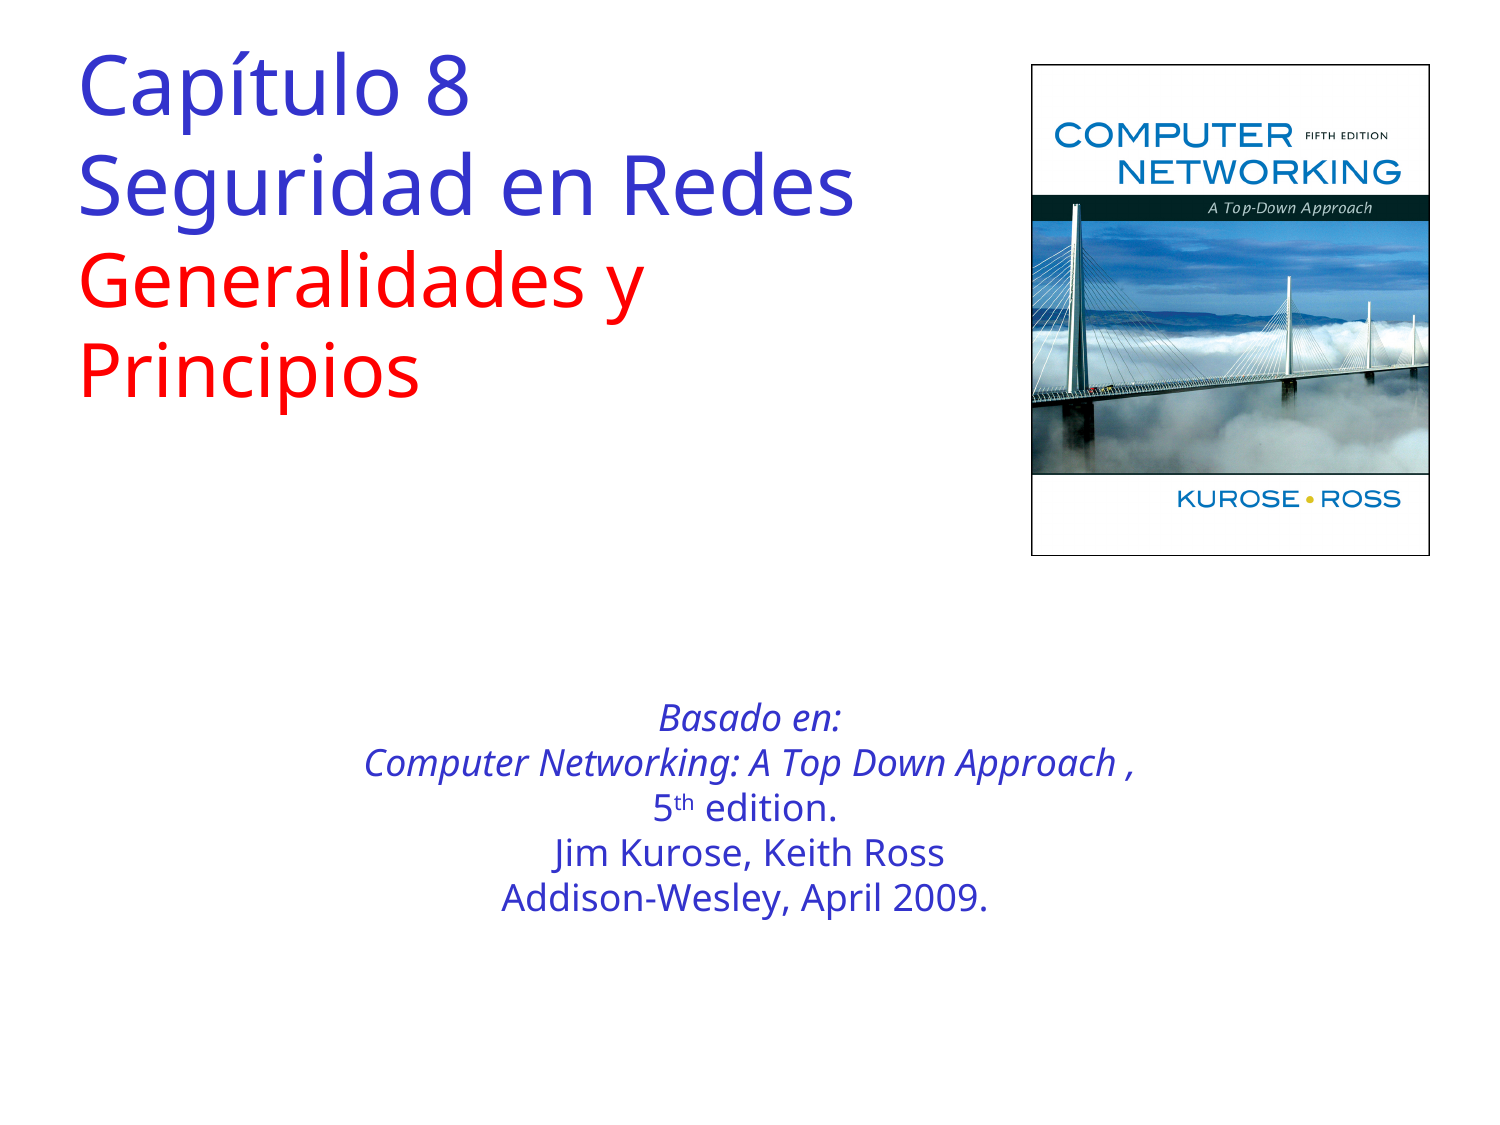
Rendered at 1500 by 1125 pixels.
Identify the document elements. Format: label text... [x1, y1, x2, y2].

picture [1031, 64, 1430, 556]
text_box Basado en: Computer Networking: A Top Down Approach , 5th edition. Jim Kurose, Keith Ross Addison-Wesley, April 2009. [256, 571, 1244, 1042]
text_box Capítulo 8 Seguridad en Redes Generalidades y Principios [62, 80, 1009, 364]
